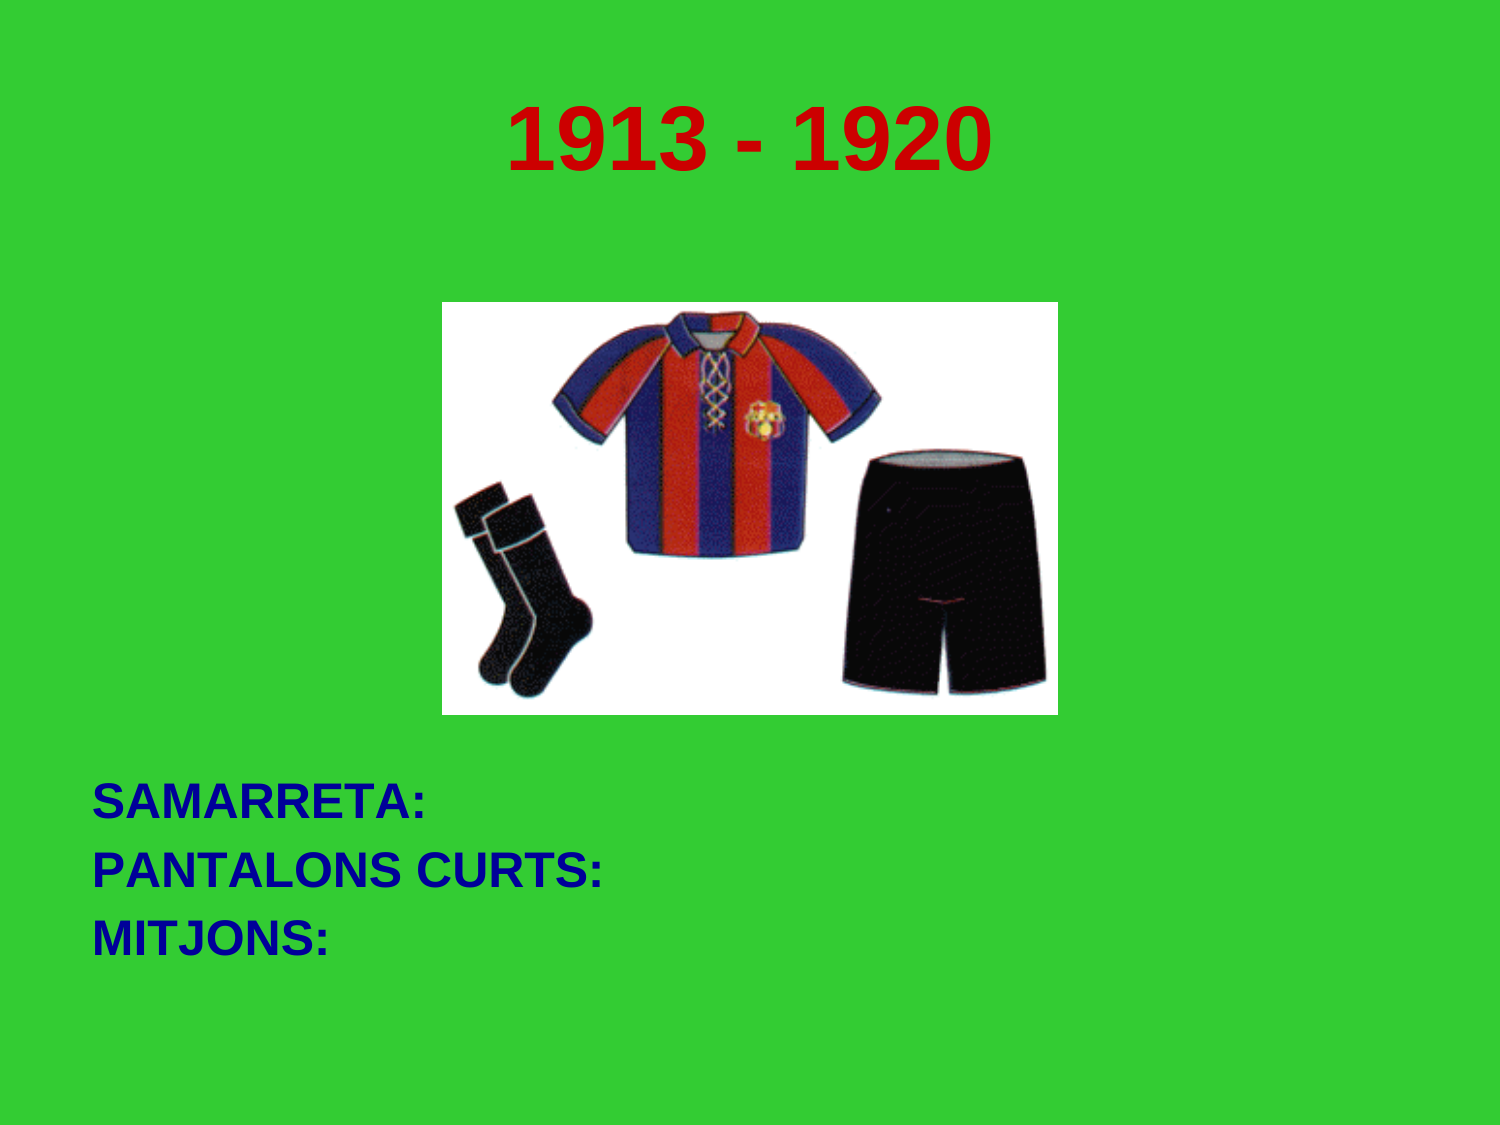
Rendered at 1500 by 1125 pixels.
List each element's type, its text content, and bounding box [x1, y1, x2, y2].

title 1913 - 1920 [75, 45, 1426, 233]
list SAMARRETA: PANTALONS CURTS: MITJONS: [76, 766, 1427, 1047]
picture [442, 302, 1058, 715]
